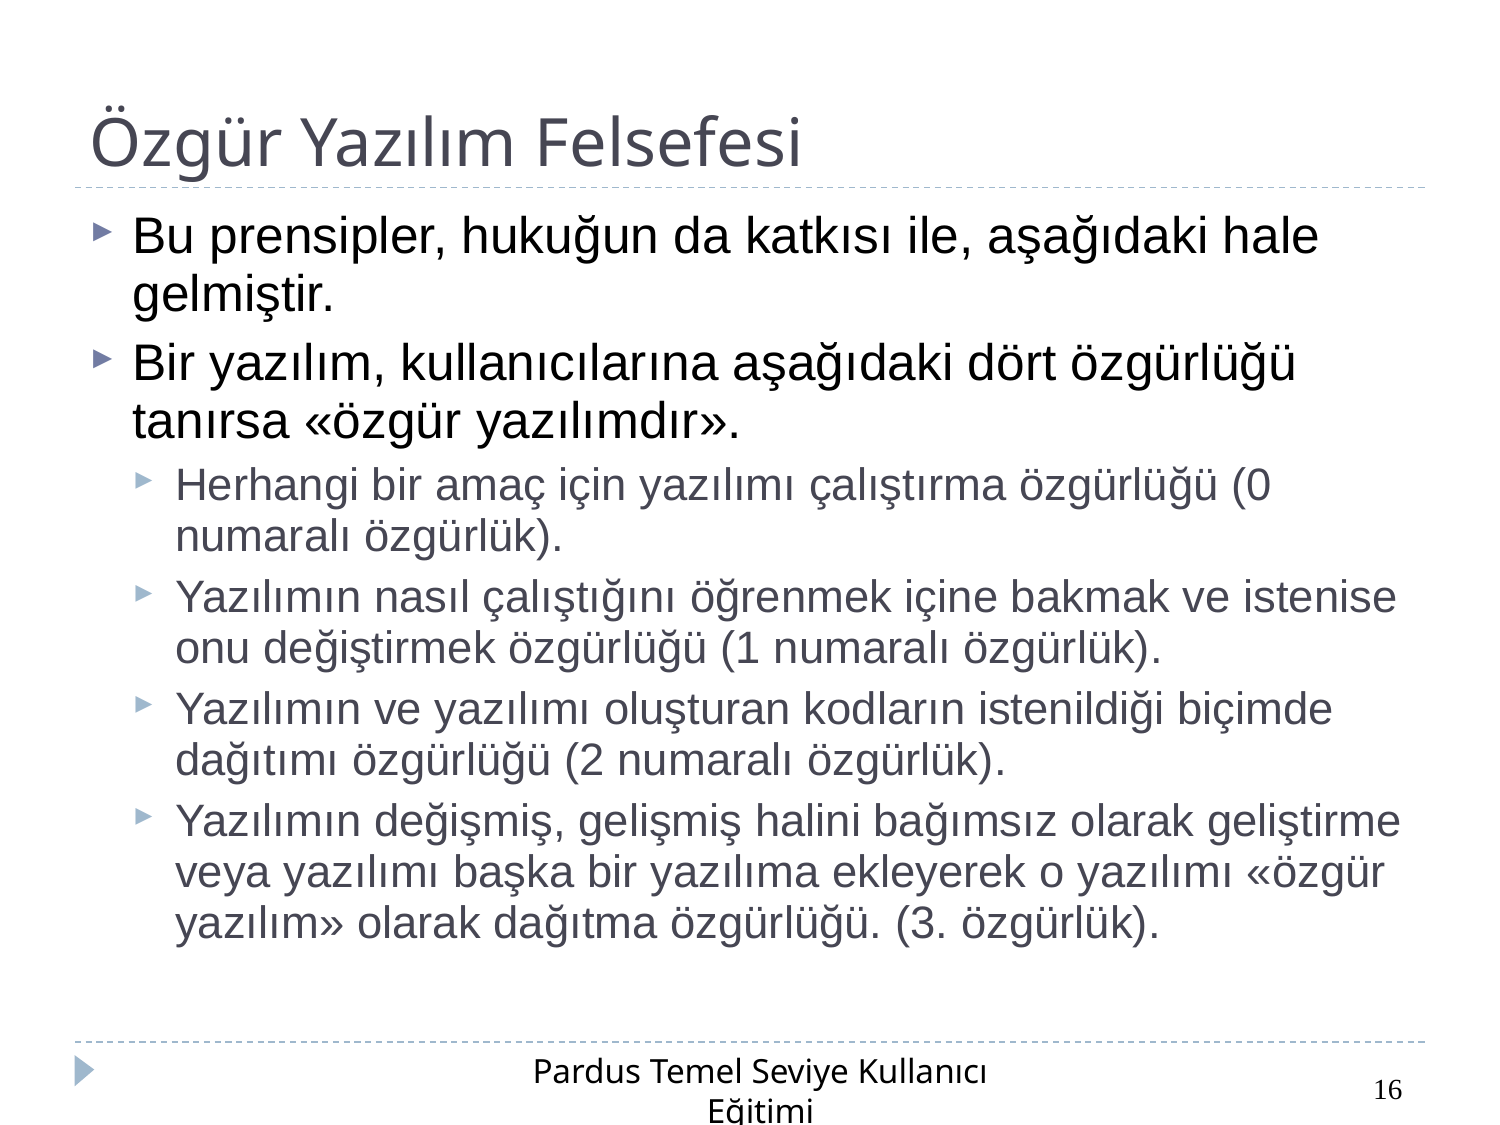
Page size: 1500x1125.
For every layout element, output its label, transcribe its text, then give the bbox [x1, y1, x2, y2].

list Bu prensipler, hukuğun da katkısı ile, aşağıdaki hale gelmiştir. Bir yazılım, kullanıcılarına aşağıdaki dört özgürlüğü tanırsa «özgür yazılımdır». Herhangi bir amaç için yazılımı çalıştırma özgürlüğü (0 numaralı özgürlük). Yazılımın nasıl çalıştığını öğrenmek içine bakmak ve istenise onu değiştirmek özgürlüğü (1 numaralı özgürlük). Yazılımın ve yazılımı oluşturan kodların istenildiği biçimde dağıtımı özgürlüğü (2 numaralı özgürlük). Yazılımın değişmiş, gelişmiş halini bağımsız olarak geliştirme veya yazılımı başka bir yazılıma ekleyerek o yazılımı «özgür yazılım» olarak dağıtma özgürlüğü. (3. özgürlük). [75, 200, 1425, 1010]
title Özgür Yazılım Felsefesi [75, 24, 1425, 188]
